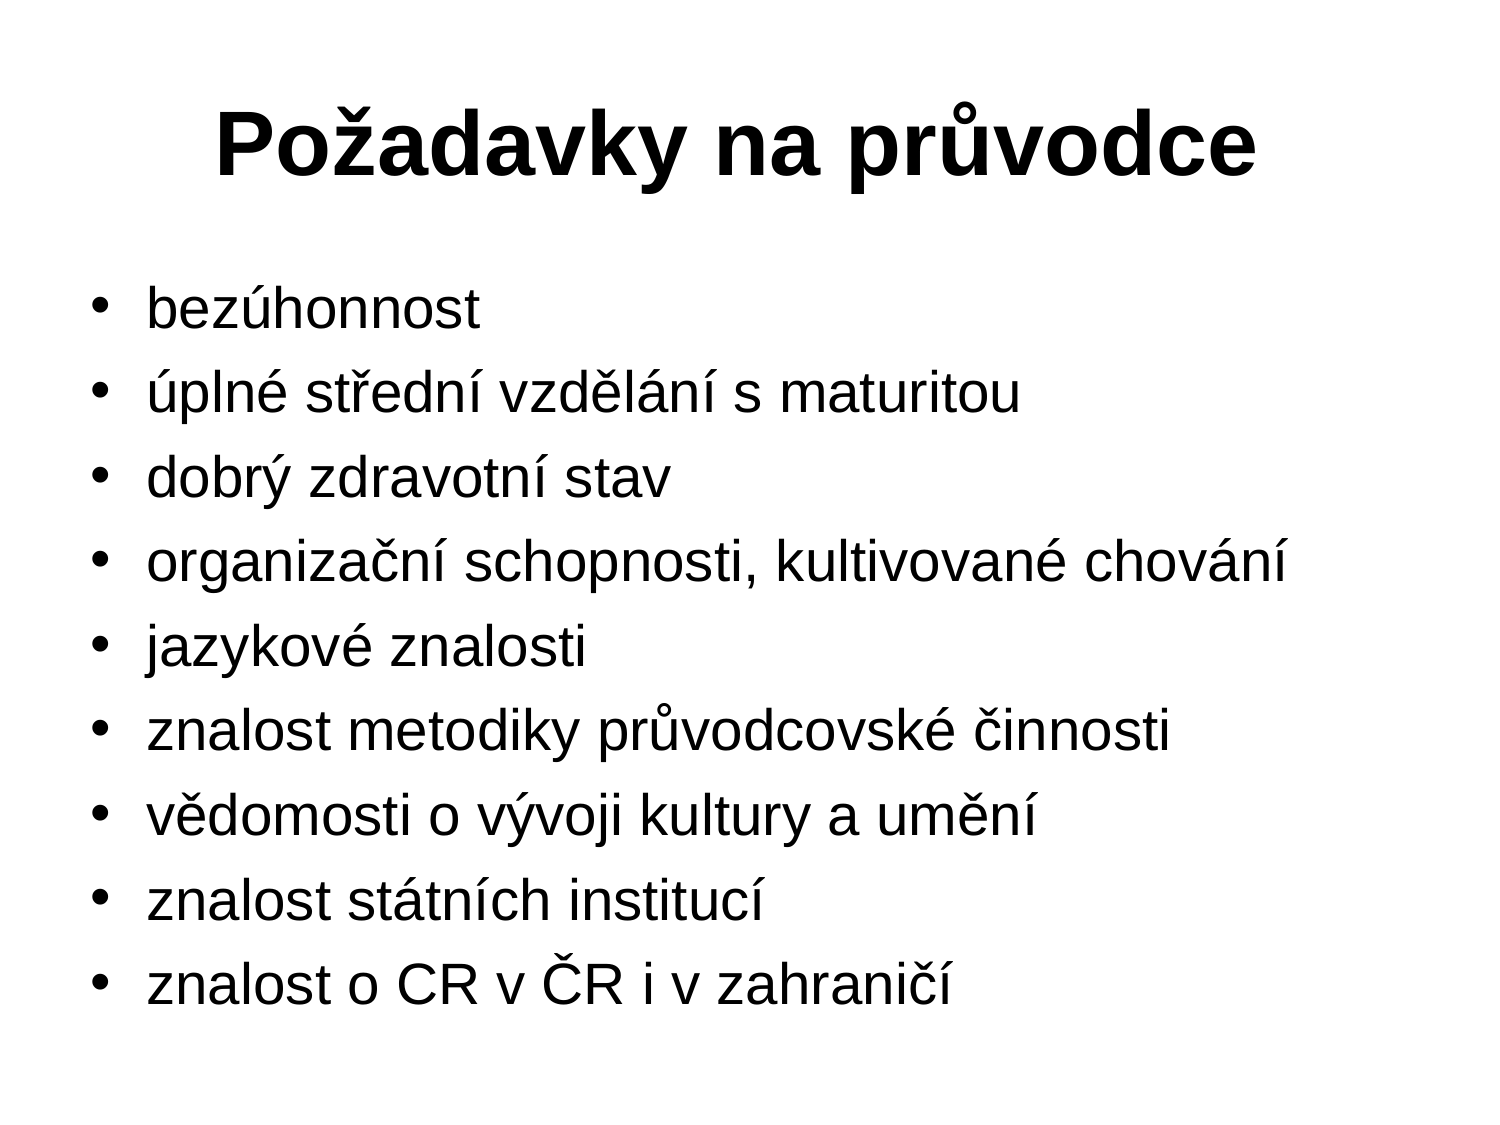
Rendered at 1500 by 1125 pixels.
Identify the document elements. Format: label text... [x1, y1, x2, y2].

title Požadavky na průvodce [75, 45, 1426, 233]
list bezúhonnost úplné střední vzdělání s maturitou dobrý zdravotní stav organizační schopnosti, kultivované chování jazykové znalosti znalost metodiky průvodcovské činnosti vědomosti o vývoji kultury a umění znalost státních institucí znalost o CR v ČR i v zahraničí [75, 262, 1426, 1125]
